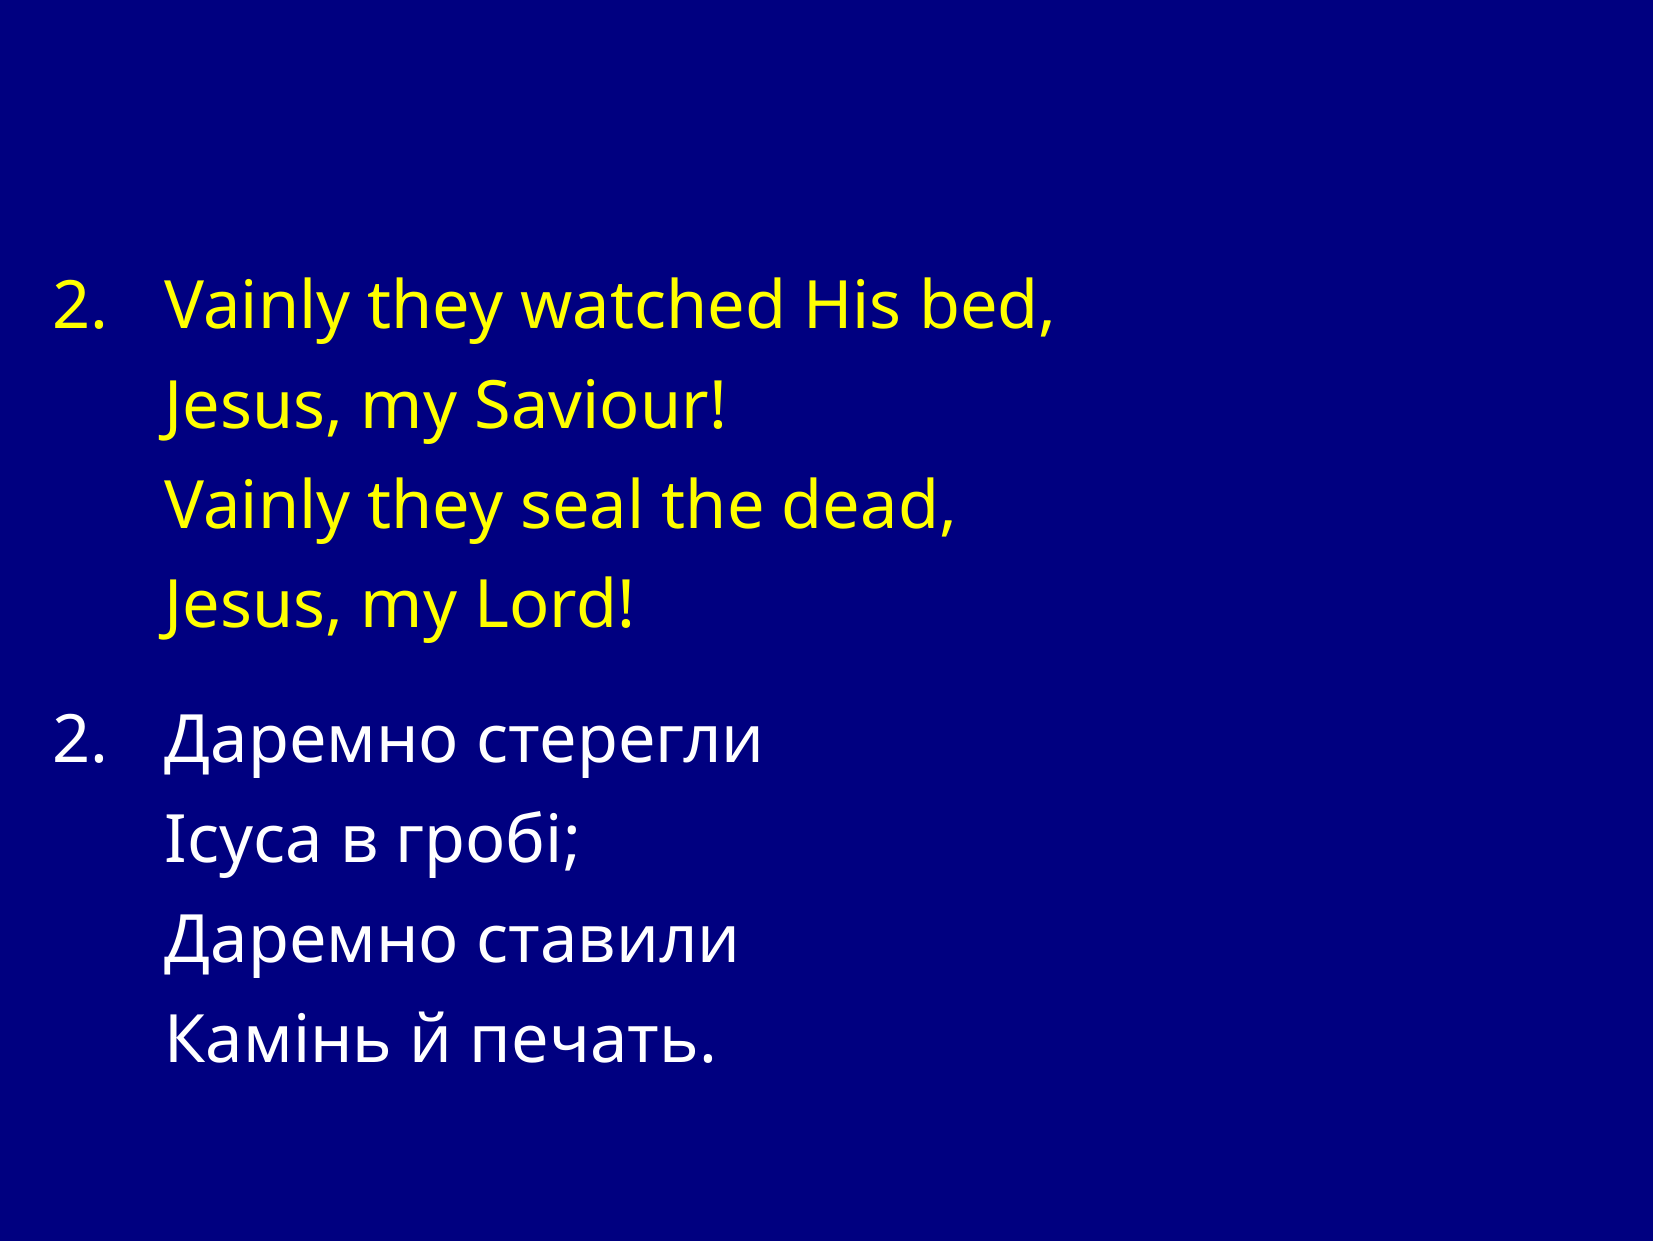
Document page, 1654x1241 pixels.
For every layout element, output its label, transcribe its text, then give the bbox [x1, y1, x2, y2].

text_box 2. Vainly they watched His bed, Jesus, my Saviour! Vainly they seal the dead, Jesus, my Lord! [37, 150, 1576, 638]
text_box 2. Даремно стерегли Ісуса в гробі; Даремно ставили Камінь й печать. [37, 675, 1576, 1163]
